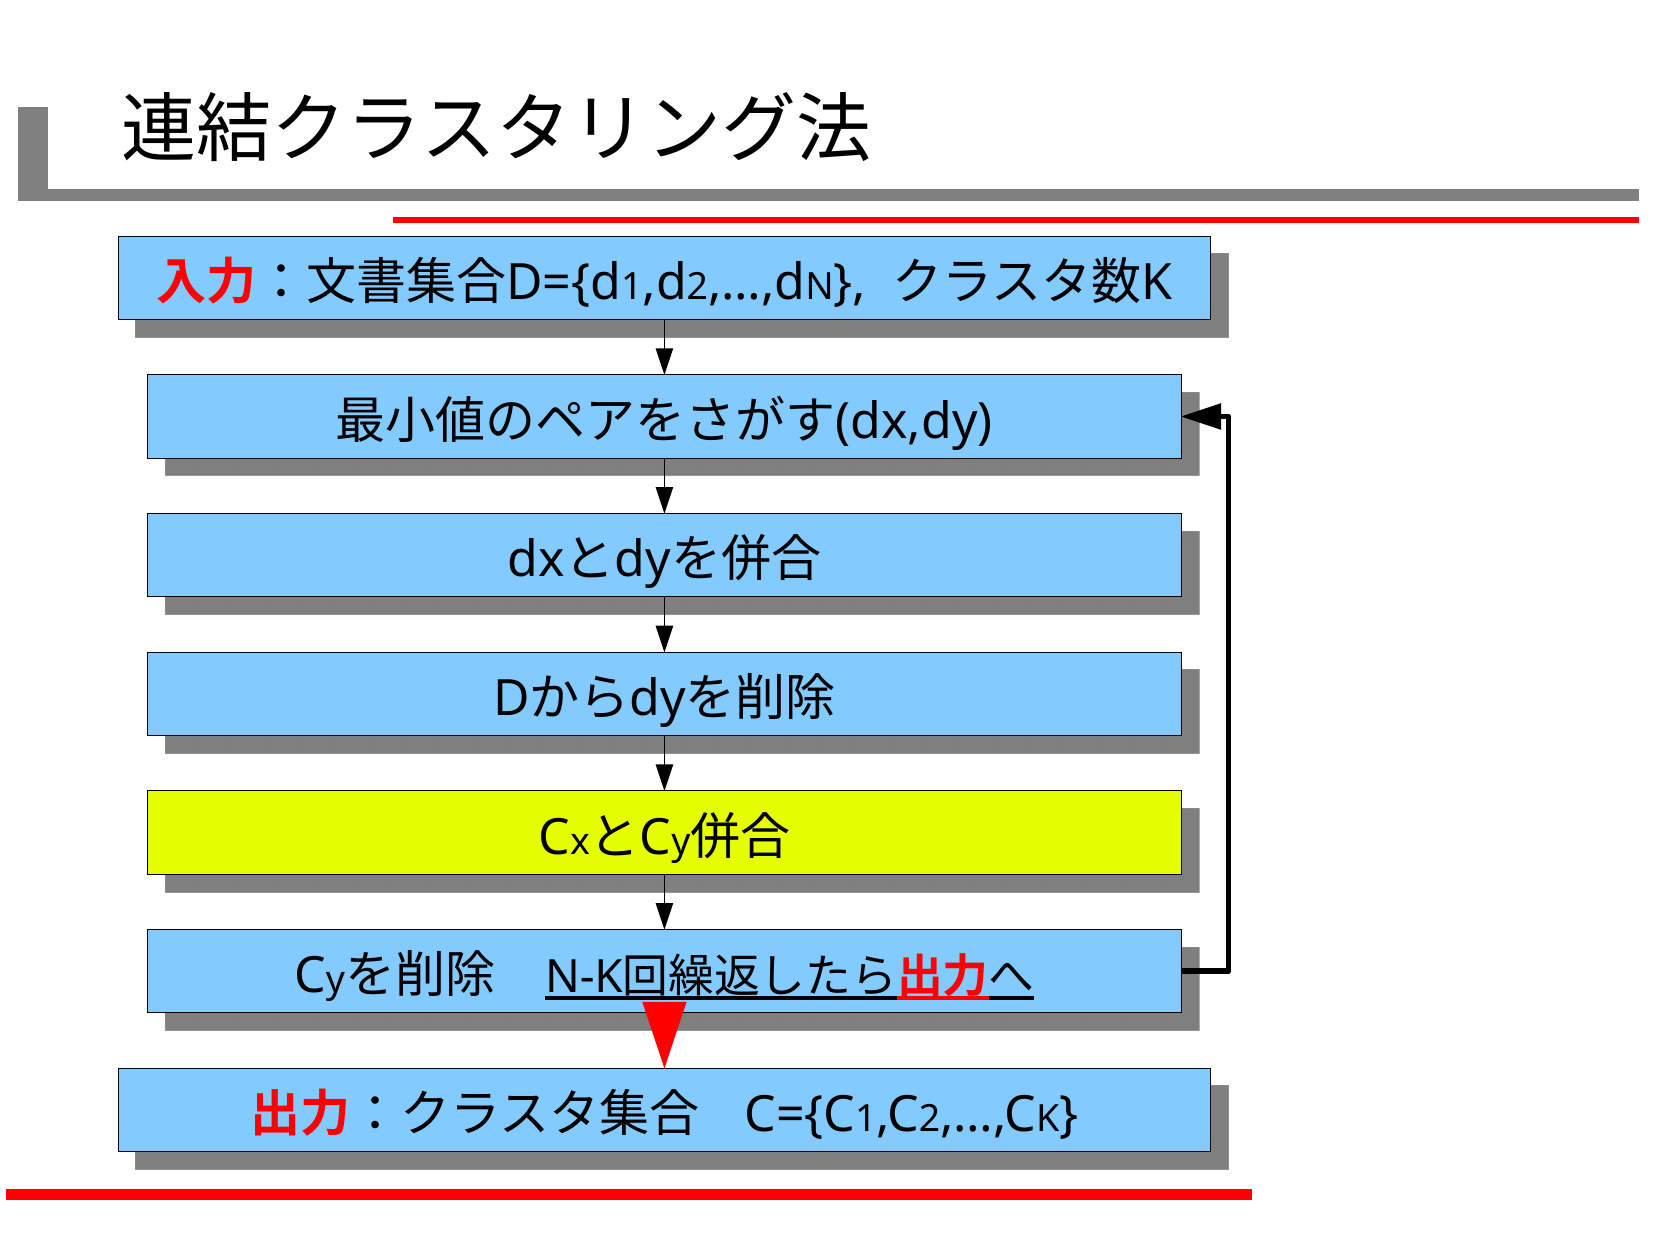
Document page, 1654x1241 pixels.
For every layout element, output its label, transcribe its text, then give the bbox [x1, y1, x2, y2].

text_box 出力：クラスタ集合 C={C1,C2,…,CK} [118, 1068, 1211, 1152]
title 連結クラスタリング法 [121, 18, 1534, 226]
text_box Dからdyを削除 [147, 652, 1182, 736]
text_box 最小値のペアをさがす(dx,dy) [147, 374, 1182, 459]
text_box Cyを削除 N-K回繰返したら出力へ [147, 929, 1182, 1013]
text_box CxとCy併合 [147, 790, 1182, 875]
text_box 入力：文書集合D={d1,d2,…,dN}, クラスタ数K [118, 236, 1211, 320]
text_box dxとdyを併合 [147, 513, 1182, 597]
